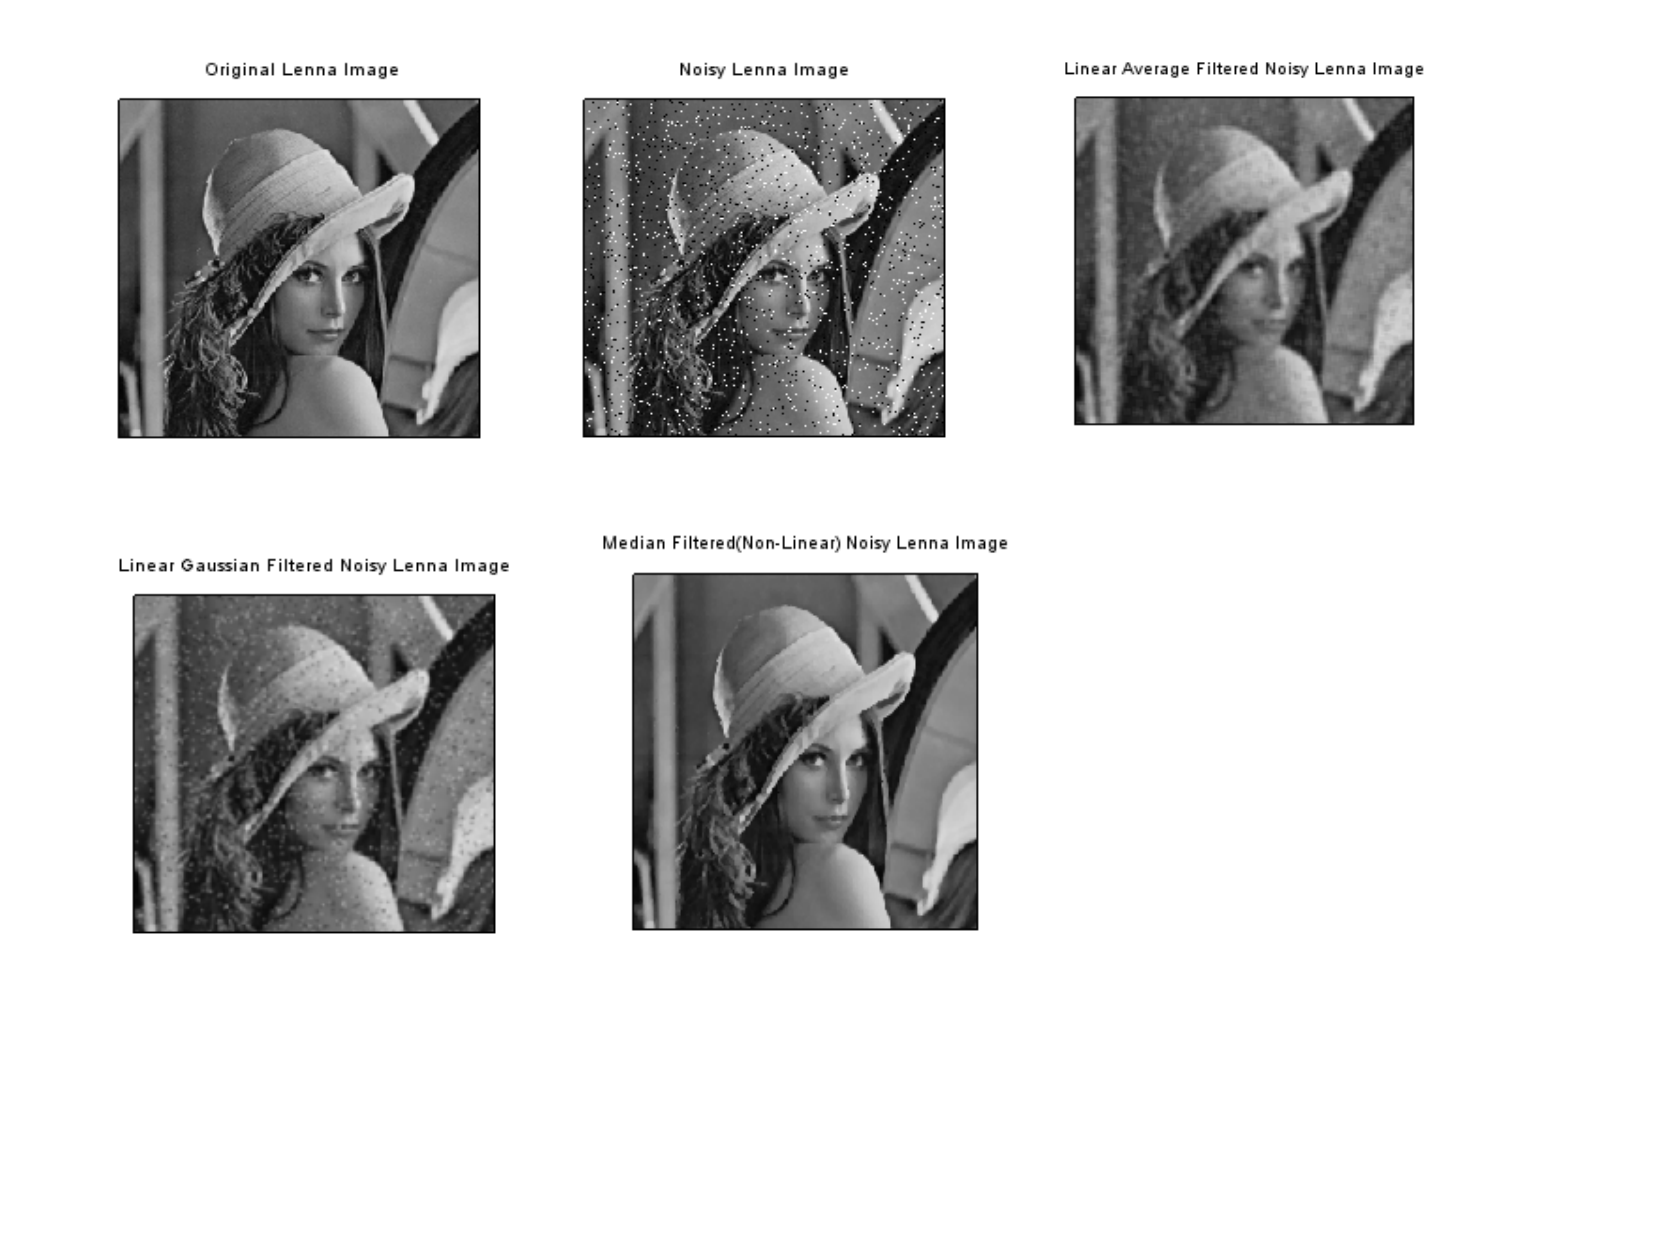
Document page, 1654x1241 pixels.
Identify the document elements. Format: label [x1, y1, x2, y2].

picture [577, 516, 1036, 991]
picture [1020, 44, 1471, 481]
picture [75, 540, 556, 991]
picture [60, 44, 1006, 496]
